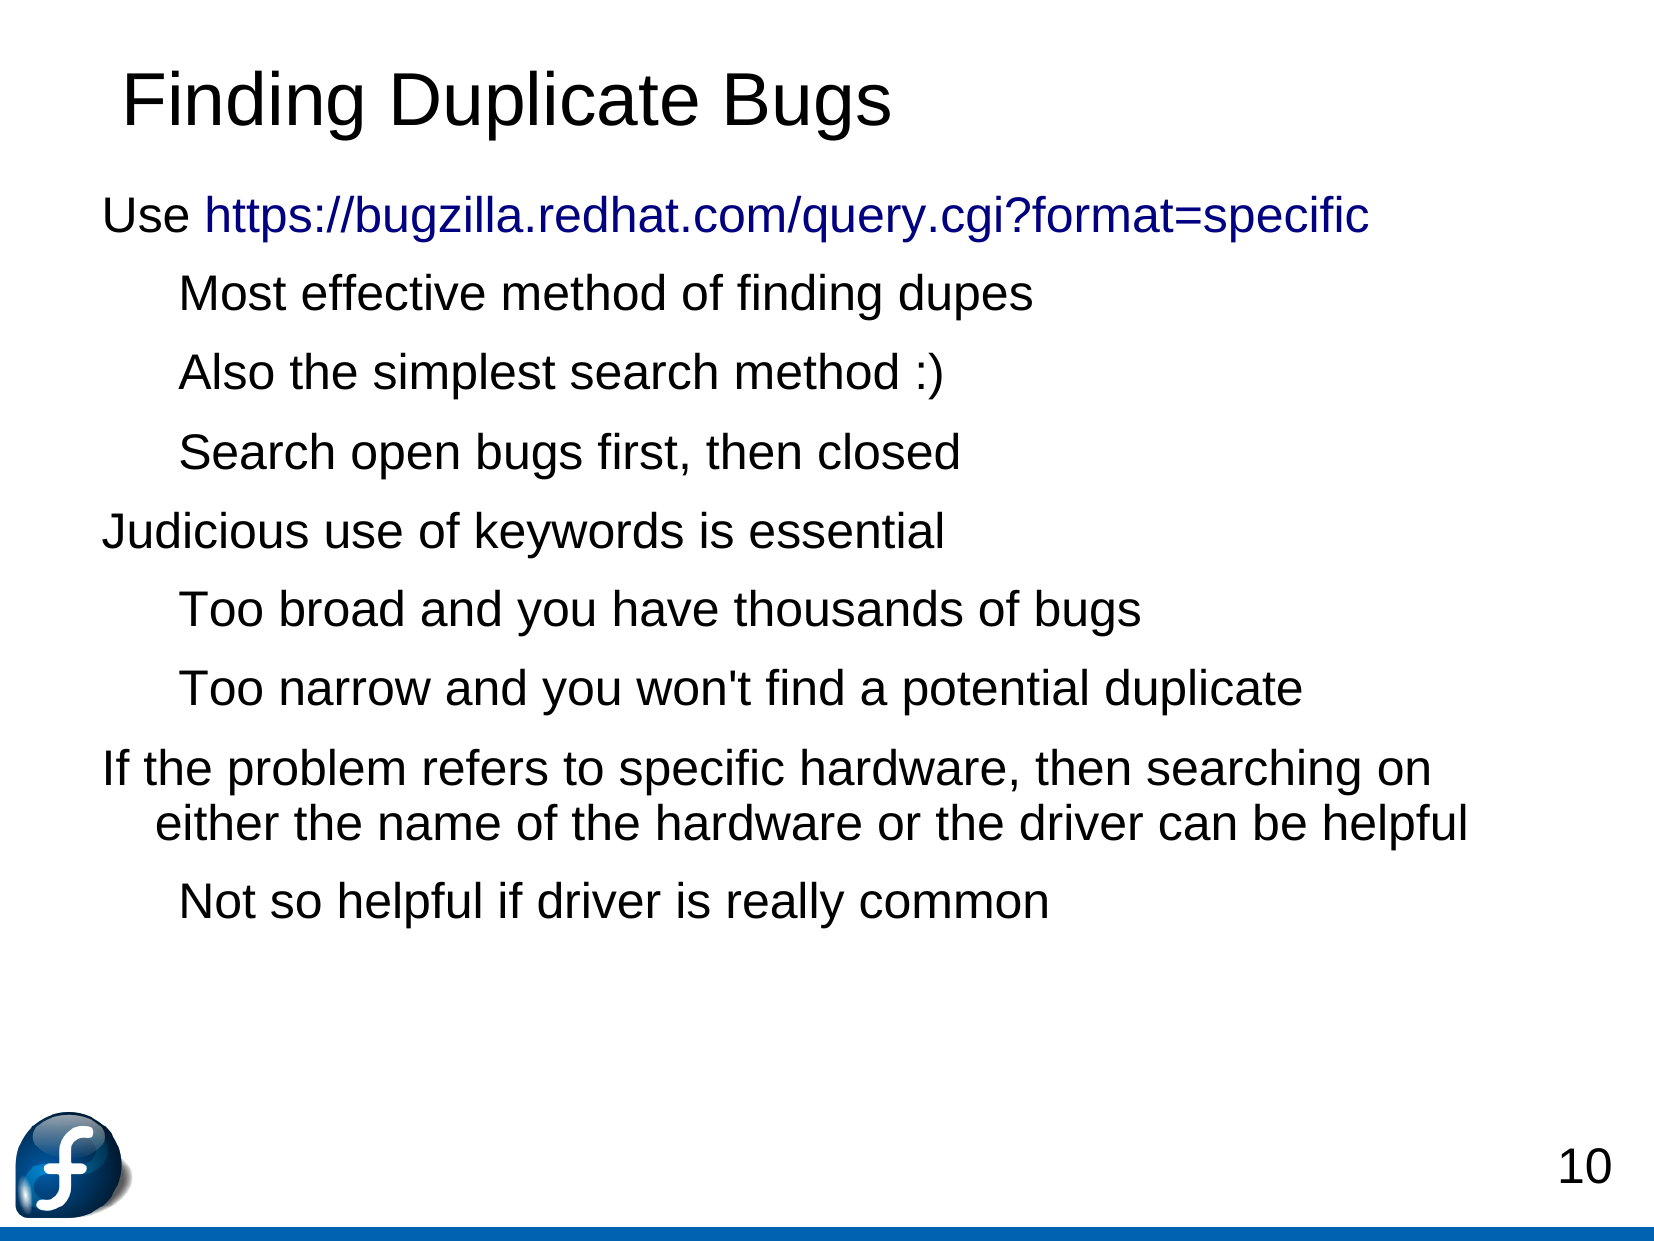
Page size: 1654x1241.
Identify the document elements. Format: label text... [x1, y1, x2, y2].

text_box <number> [1384, 1137, 1613, 1201]
picture [11, 1105, 133, 1227]
title Finding Duplicate Bugs [121, 37, 1533, 161]
list Use https://bugzilla.redhat.com/query.cgi?format=specific Most effective method of finding dupes Also the simplest search method :) Search open bugs first, then closed Judicious use of keywords is essential Too broad and you have thousands of bugs Too narrow and you won't find a potential duplicate If the problem refers to specific hardware, then searching on either the name of the hardware or the driver can be helpful Not so helpful if driver is really common [83, 187, 1538, 1126]
